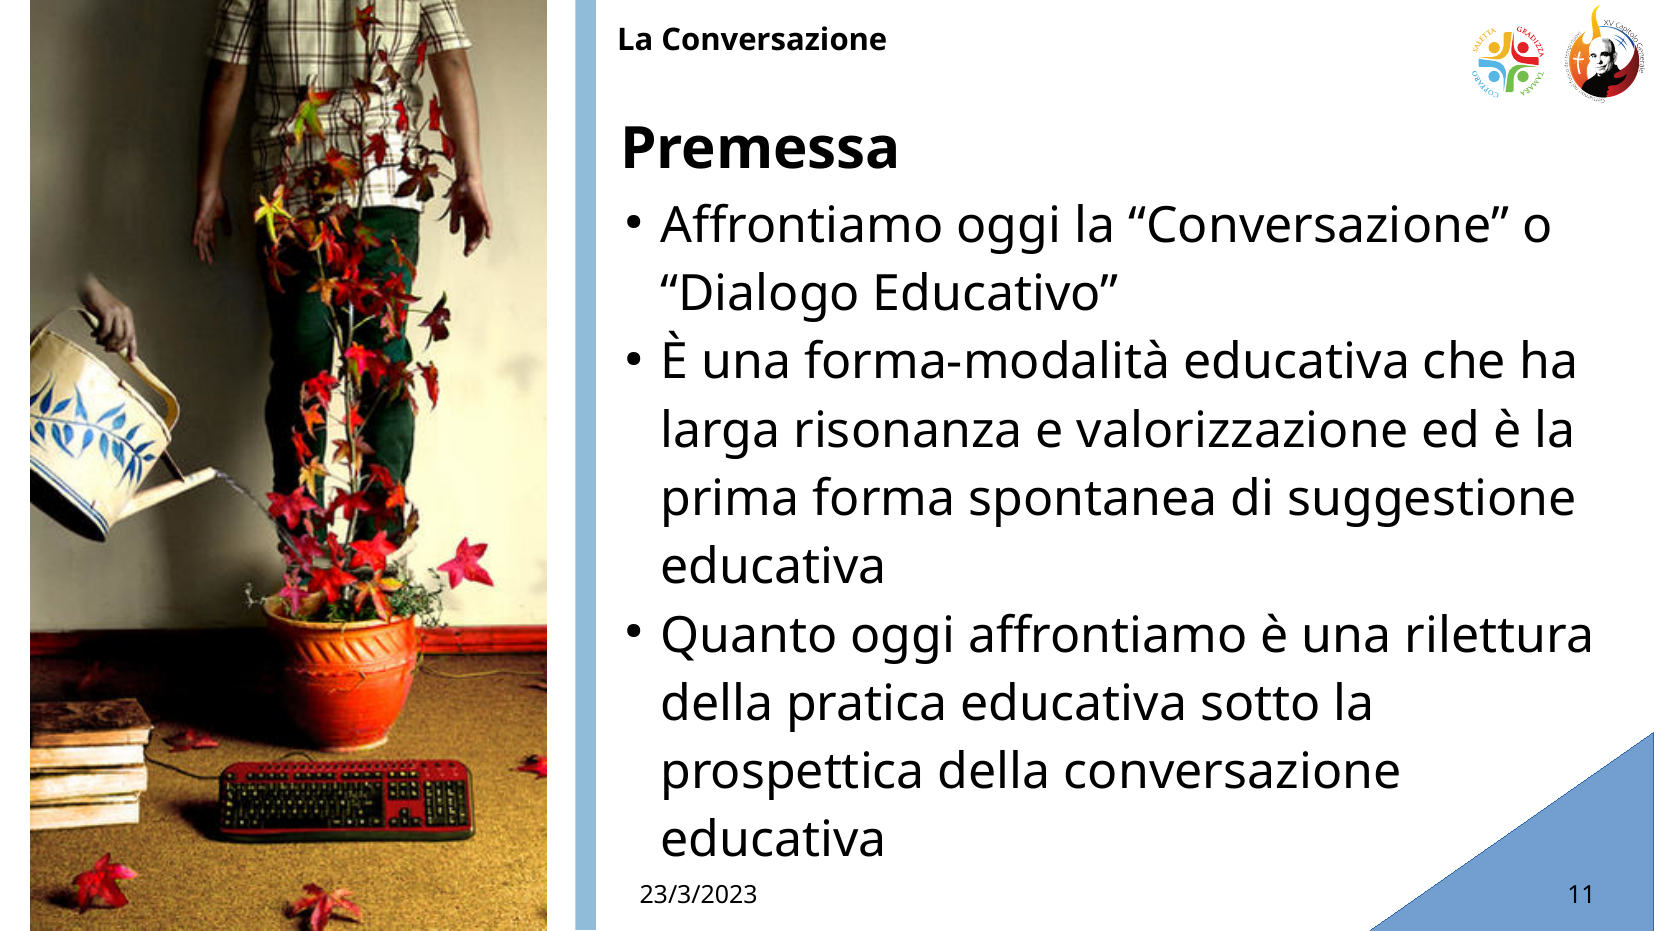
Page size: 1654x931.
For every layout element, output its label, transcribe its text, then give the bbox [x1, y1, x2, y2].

title Premessa [620, 106, 1617, 178]
picture [1563, 4, 1646, 103]
text_box La Conversazione [602, 9, 1335, 63]
picture [30, 0, 547, 931]
subtitle Affrontiamo oggi la “Conversazione” o “Dialogo Educativo” È una forma-modalità educativa che ha larga risonanza e valorizzazione ed è la prima forma spontanea di suggestione educativa Quanto oggi affrontiamo è una rilettura della pratica educativa sotto la prospettica della conversazione educativa [624, 188, 1630, 885]
